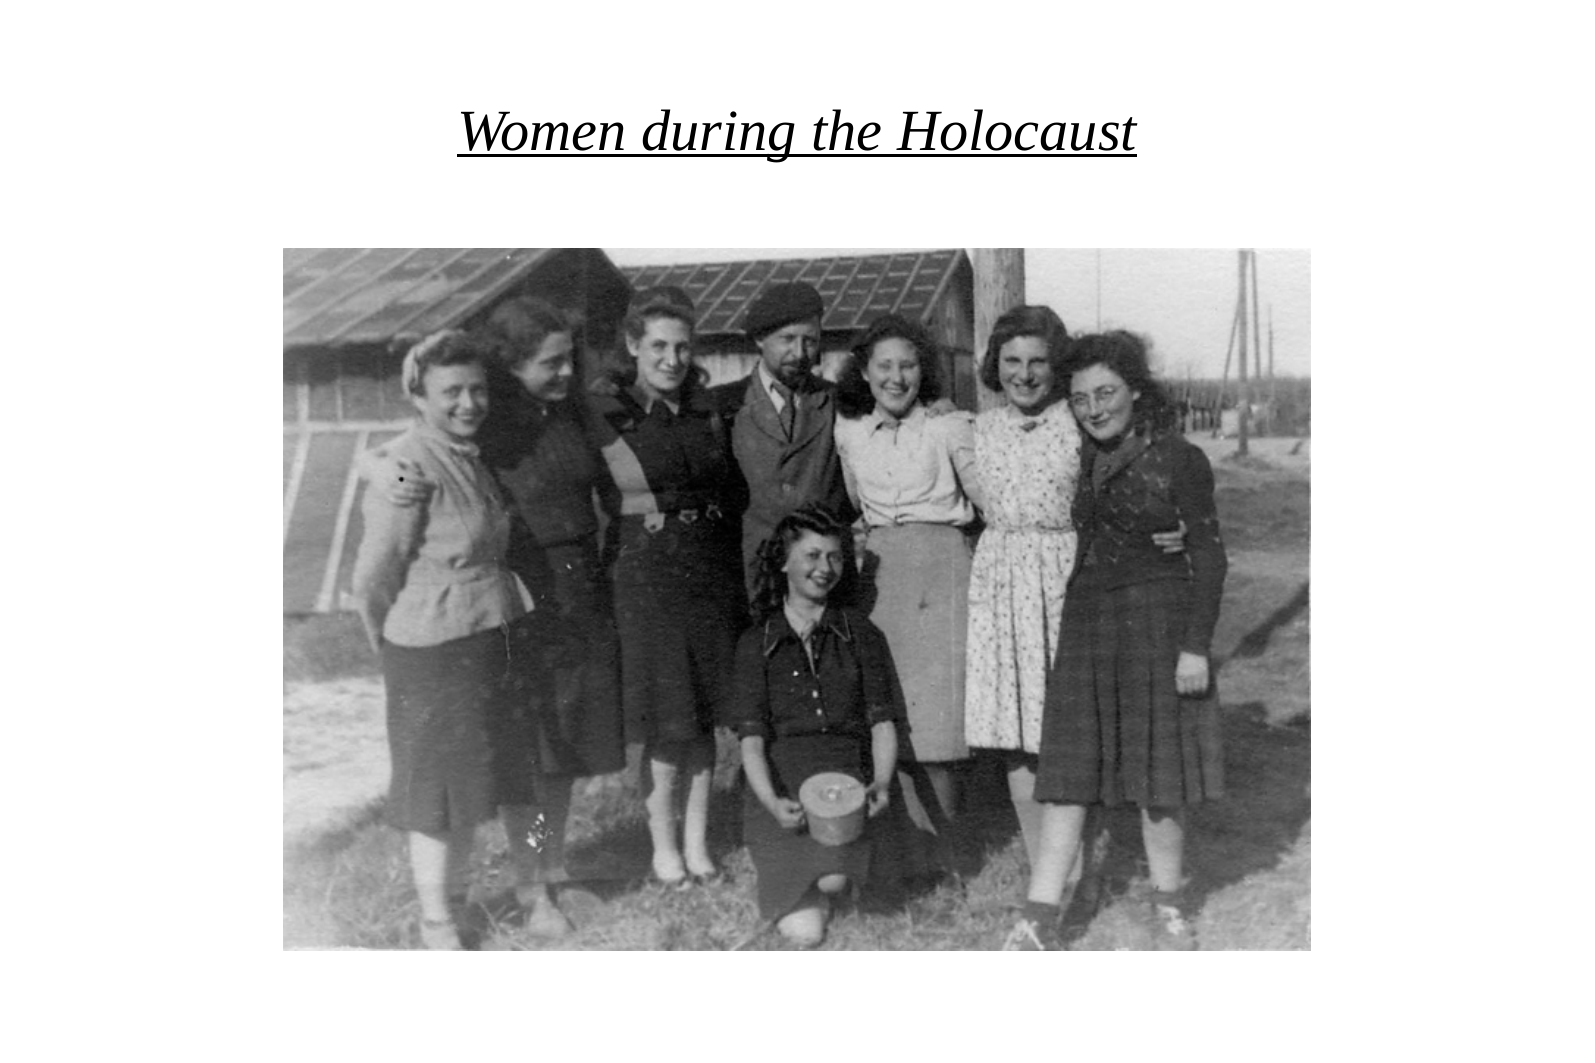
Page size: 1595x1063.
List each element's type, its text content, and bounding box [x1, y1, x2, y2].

title Women during the Holocaust [79, 42, 1515, 220]
picture [283, 248, 1311, 951]
